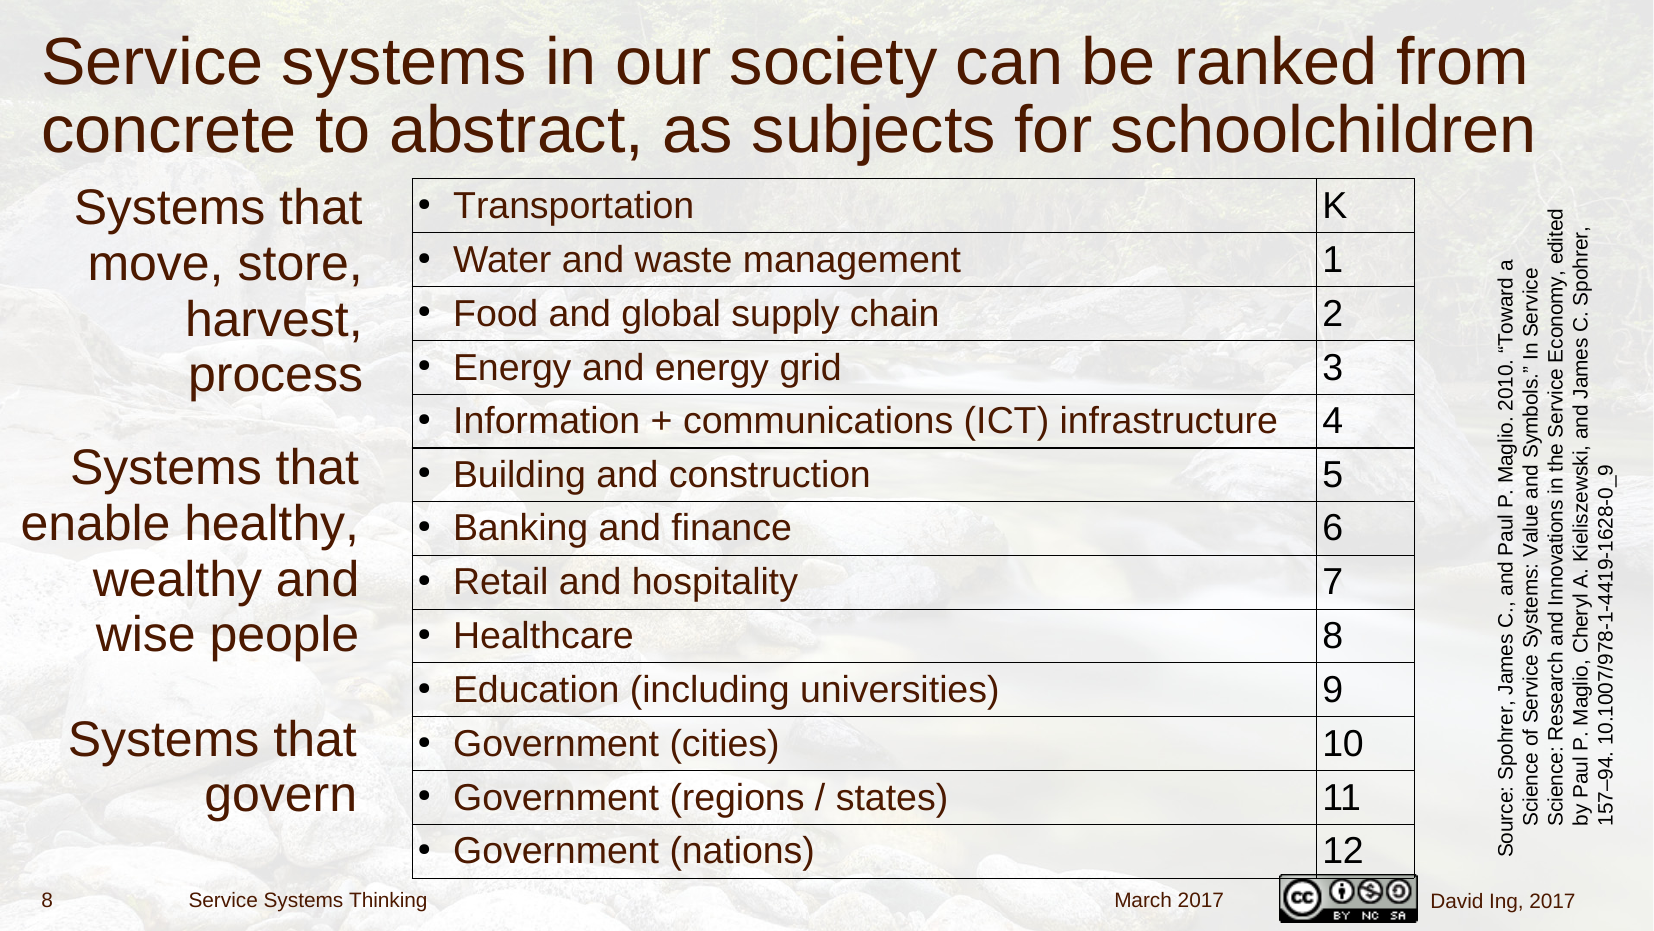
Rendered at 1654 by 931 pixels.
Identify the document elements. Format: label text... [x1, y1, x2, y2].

table_cell Government (regions / states) [430, 771, 1316, 824]
text_box Systems that enable healthy, wealthy and wise people [5, 431, 382, 670]
table_cell 2 [1317, 287, 1414, 340]
table_cell Food and global supply chain [435, 287, 1316, 340]
title Service systems in our society can be ranked from concrete to abstract, as subjects for schoolchildren [41, 30, 1613, 174]
table_cell Healthcare [413, 610, 1316, 662]
table_cell Banking and finance [413, 502, 1316, 555]
table_cell 9 [1317, 663, 1414, 716]
table_cell Water and waste management [435, 233, 1316, 286]
table_cell 12 [1317, 825, 1414, 878]
table_cell 1 [1317, 233, 1414, 286]
table_cell Information + communications (ICT) infrastructure [413, 395, 1316, 447]
table_cell Government (nations) [413, 825, 1316, 878]
text_box Source: Spohrer, James C., and Paul P. Maglio. 2010. “Toward a Science of Service Systems: Value and Symbols.” In Service Science: Research and Innovations in the Service Economy, edited by Paul P. Maglio, Cheryl A. Kieliszewski, and James C. Spohrer, 157–94. 10.1007/978-1-4419-1628-0_9 - [1484, 189, 1630, 874]
table_header Building and construction [413, 448, 1316, 501]
table_header 10 [1317, 717, 1414, 770]
table_cell Education (including universities) [413, 663, 1316, 716]
text_box Systems that move, store, harvest, process [58, 171, 435, 410]
table_cell 6 [1317, 502, 1414, 555]
table_cell 3 [1317, 341, 1414, 394]
table_cell 11 [1317, 771, 1414, 824]
picture [0, 0, 1654, 931]
text_box Systems that govern [53, 703, 430, 850]
table_header Transportation [435, 179, 1316, 232]
table_header Government (cities) [430, 717, 1316, 770]
table_cell 7 [1317, 556, 1414, 609]
table_cell Retail and hospitality [413, 556, 1316, 609]
table_header 5 [1317, 448, 1414, 501]
table_cell Energy and energy grid [435, 341, 1316, 394]
table_cell 4 [1317, 395, 1414, 447]
table_header K [1317, 179, 1414, 232]
table_cell 8 [1317, 610, 1414, 662]
